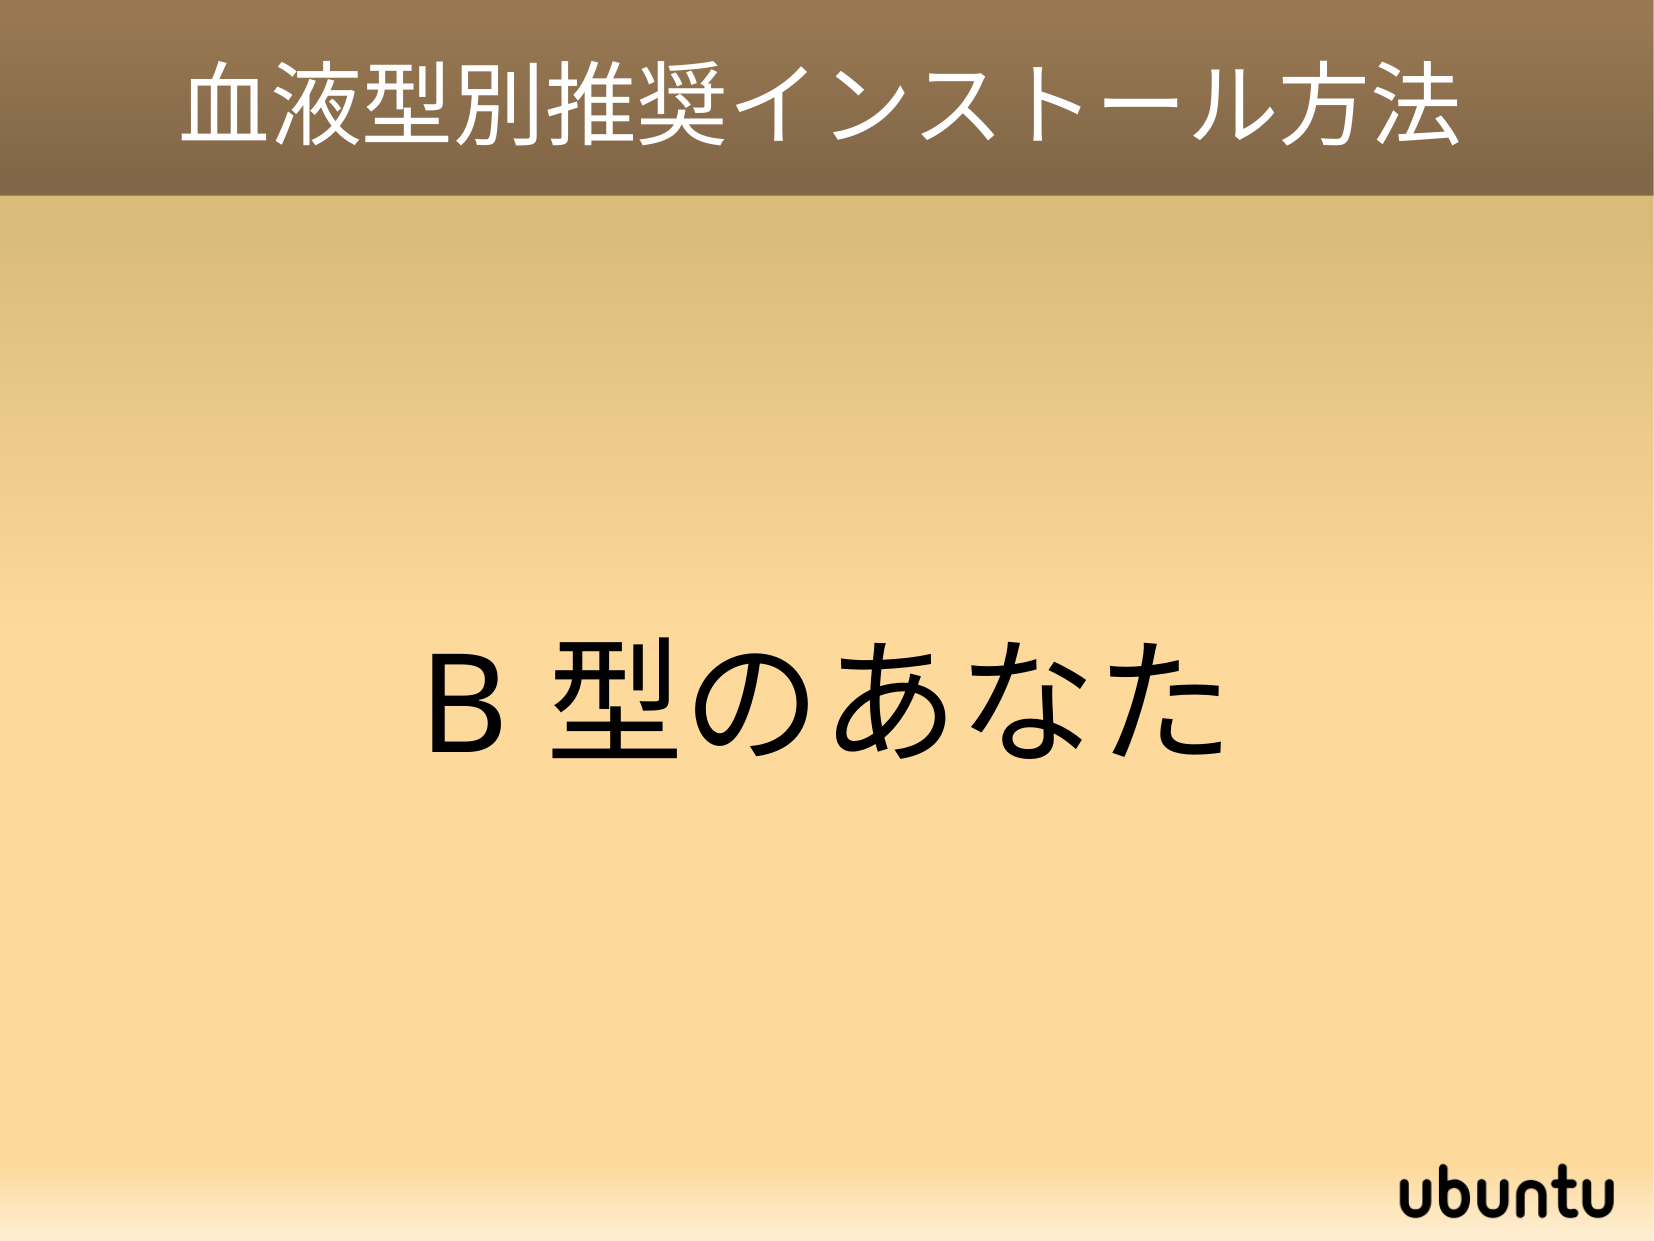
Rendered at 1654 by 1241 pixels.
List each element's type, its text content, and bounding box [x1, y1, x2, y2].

picture [0, 0, 1654, 1241]
subtitle B型のあなた [82, 297, 1571, 1102]
title 血液型別推奨インストール方法 [76, 7, 1565, 200]
